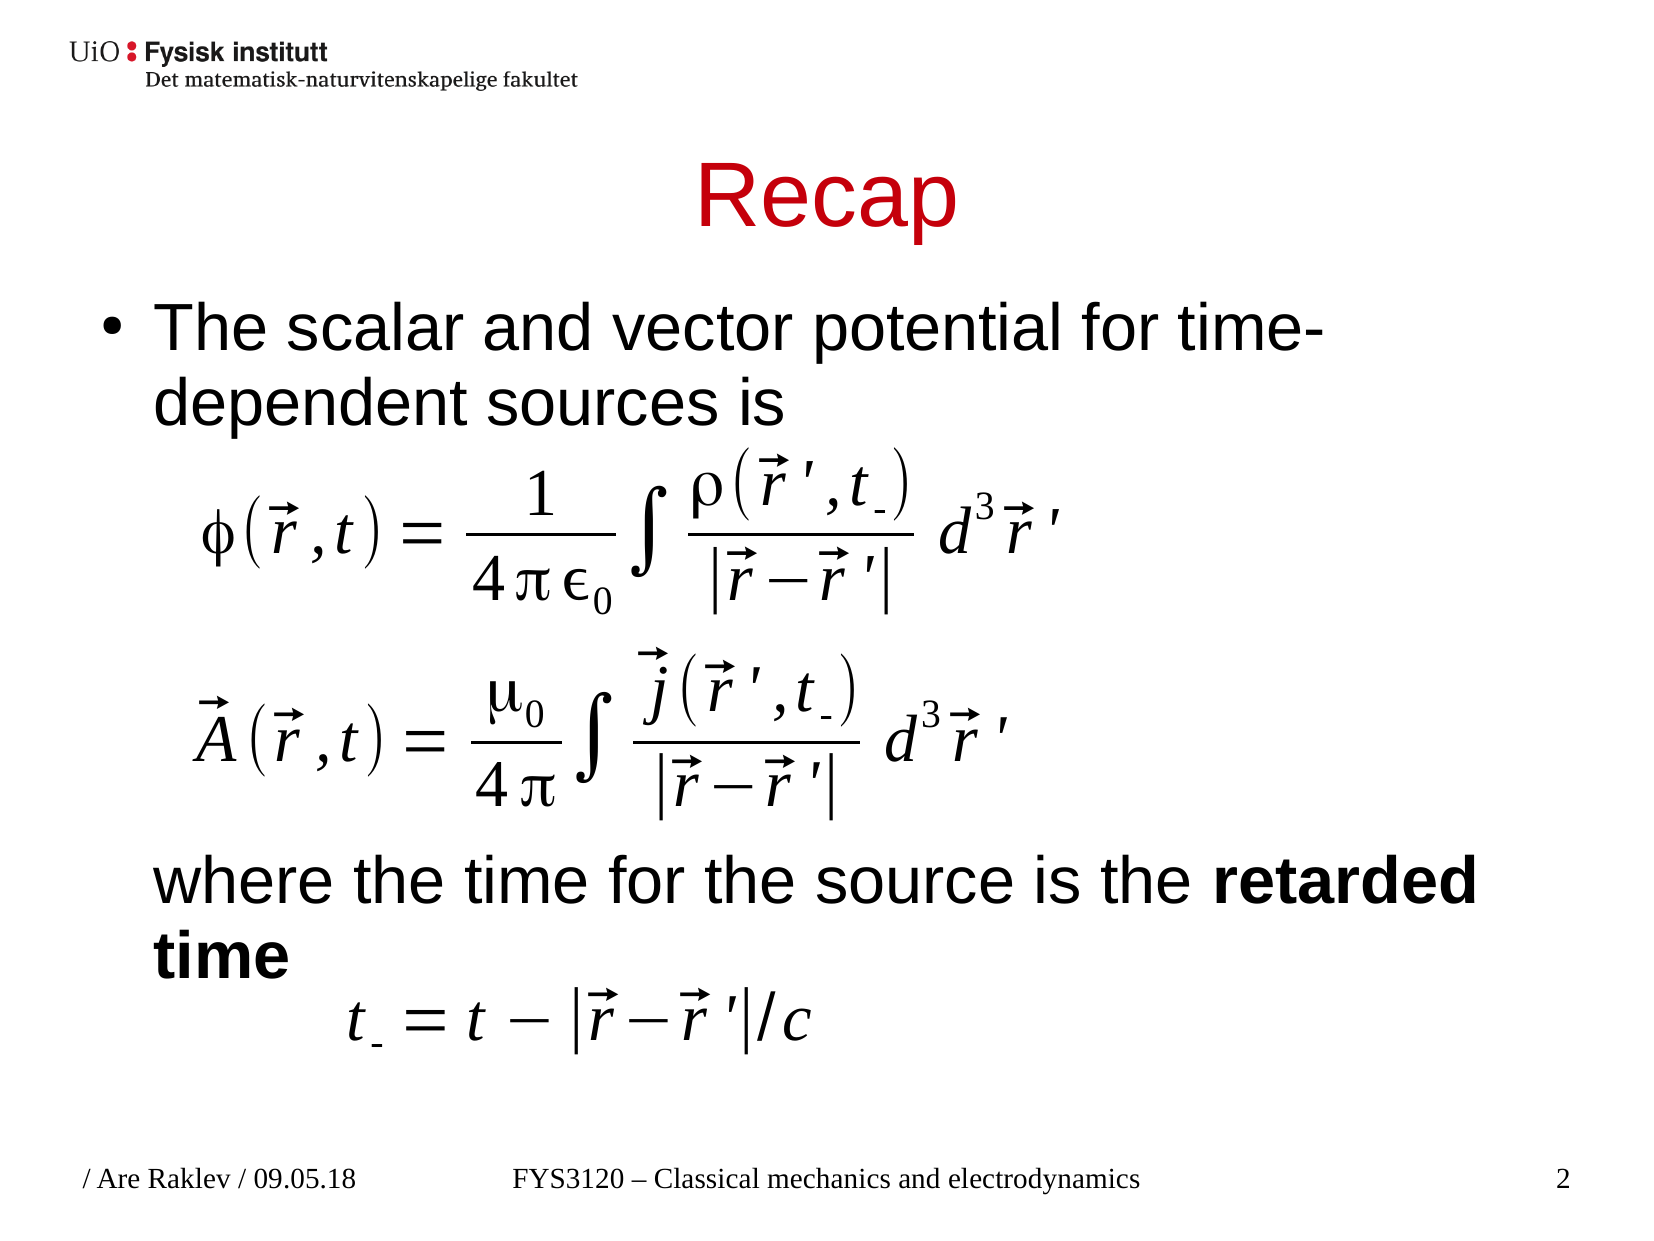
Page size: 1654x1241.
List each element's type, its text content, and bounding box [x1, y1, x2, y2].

title Recap [82, 90, 1571, 290]
chart [193, 444, 1070, 624]
chart [341, 980, 821, 1064]
chart [184, 644, 1016, 825]
list The scalar and vector potential for time-dependent sources is where the time for the source is the retarded time [82, 290, 1571, 1147]
picture [68, 37, 581, 93]
